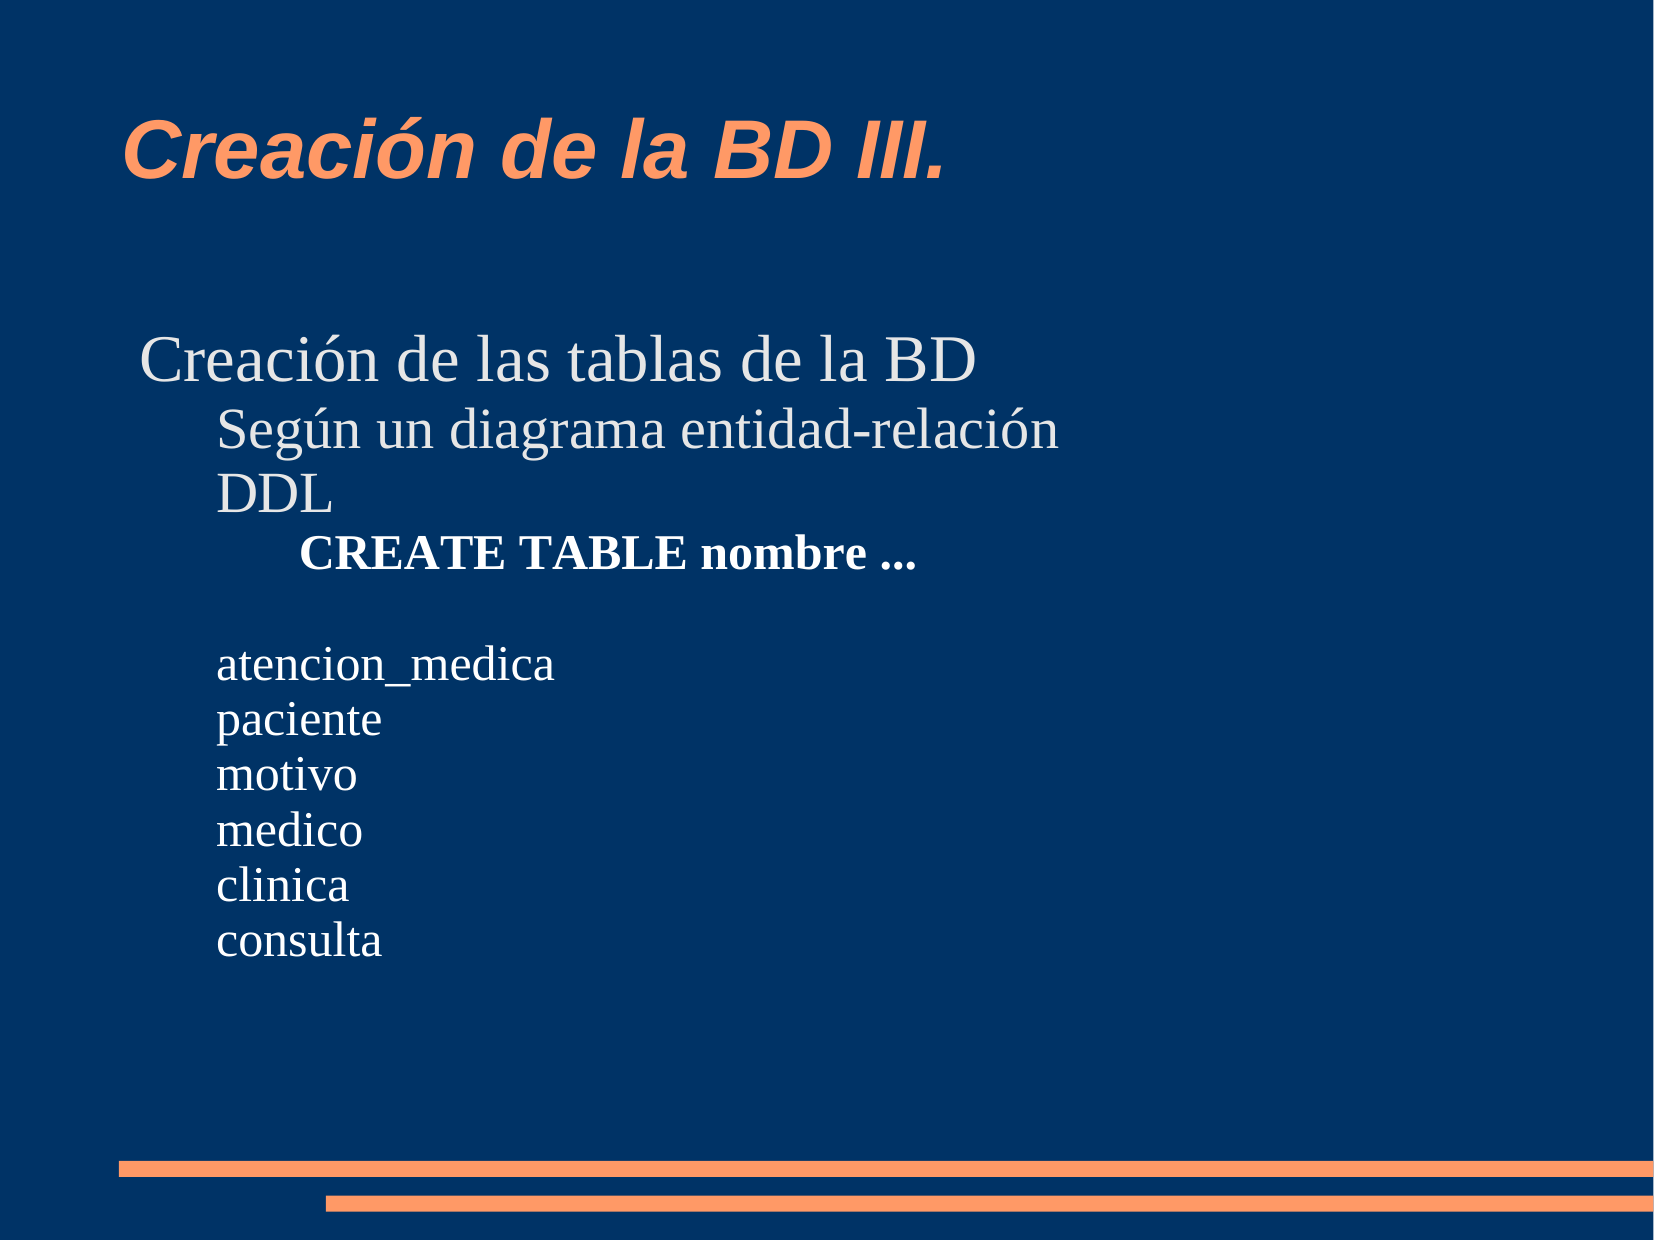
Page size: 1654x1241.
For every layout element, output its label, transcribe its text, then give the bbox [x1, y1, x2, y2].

list Creación de las tablas de la BD Según un diagrama entidad-relación DDL CREATE TABLE nombre ... atencion_medica paciente motivo medico clinica consulta [121, 322, 1561, 1133]
title Creación de la BD III. [121, 46, 1534, 254]
